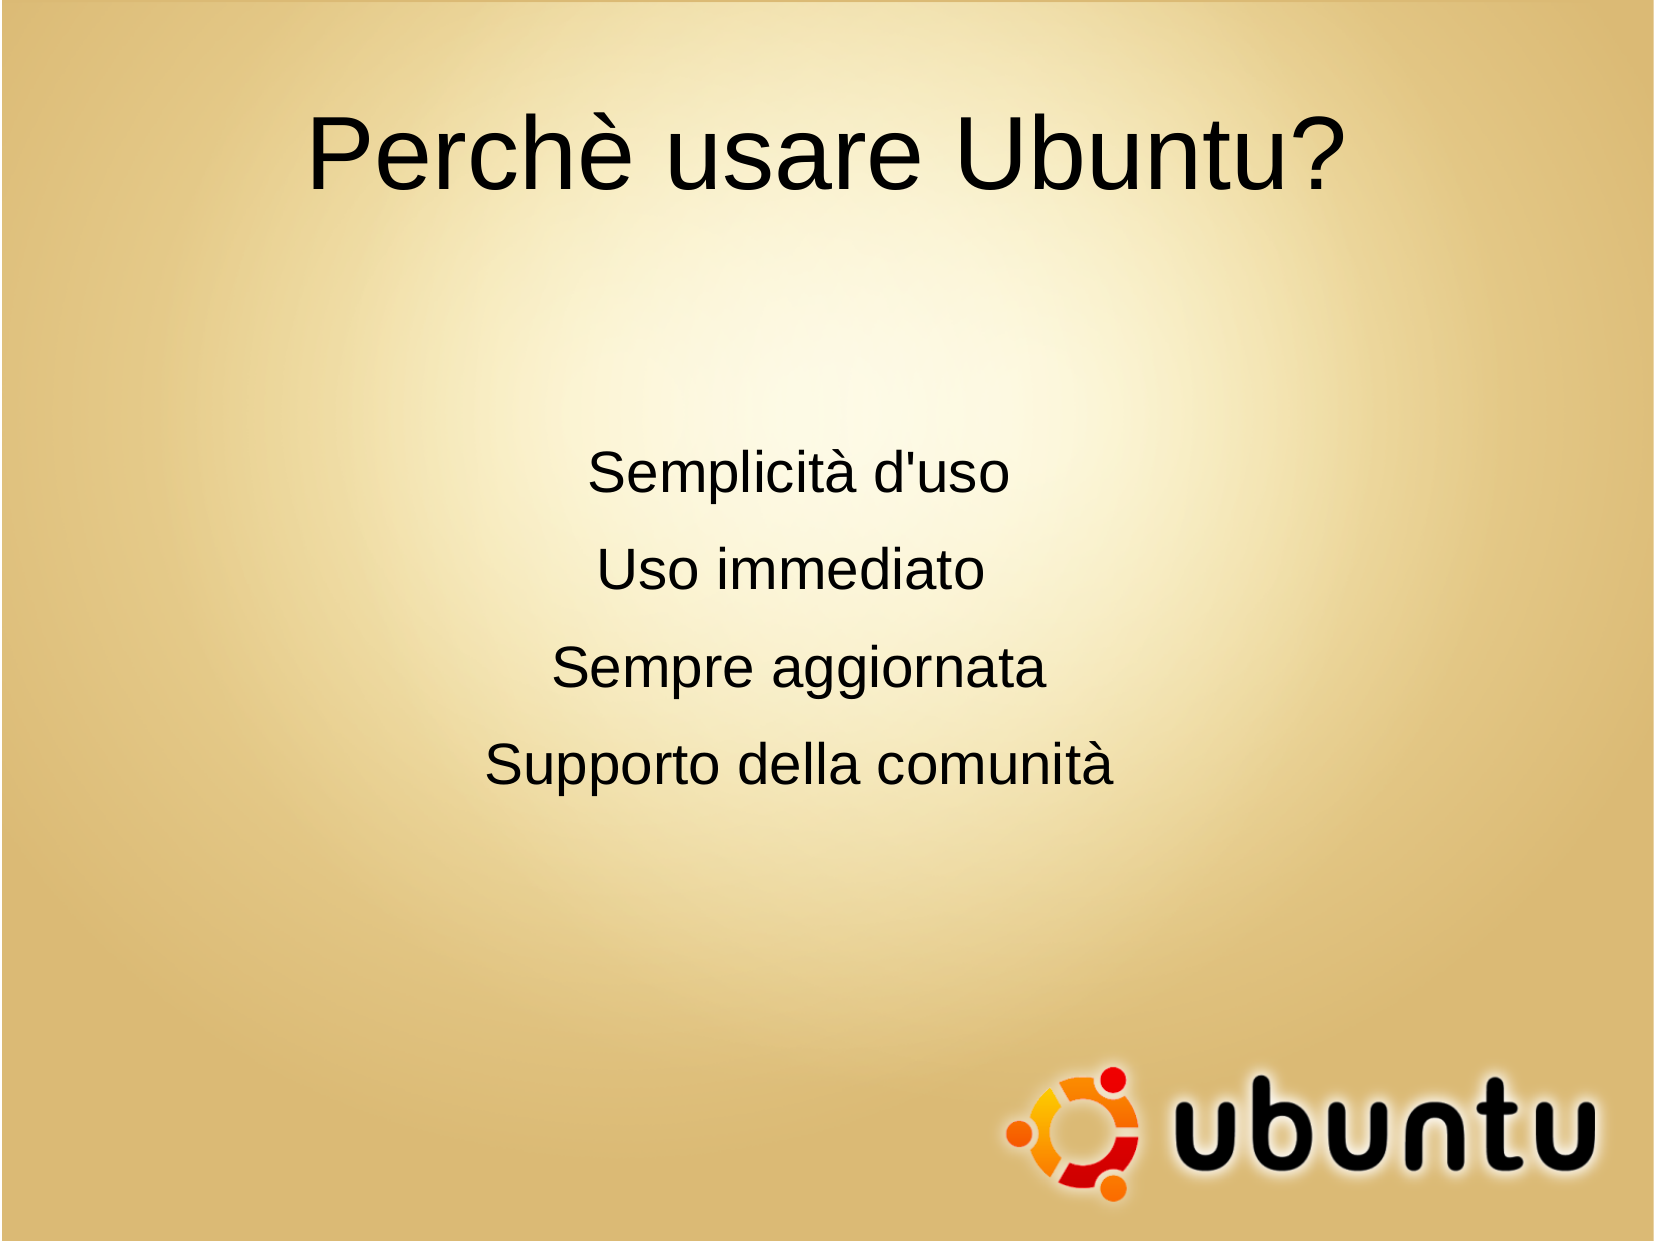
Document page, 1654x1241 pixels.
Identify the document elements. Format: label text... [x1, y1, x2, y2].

picture [2, 0, 1654, 1241]
subtitle Semplicità d'uso Uso immediato Sempre aggiornata Supporto della comunità [401, 318, 1182, 886]
title Perchè usare Ubuntu? [82, 49, 1571, 257]
